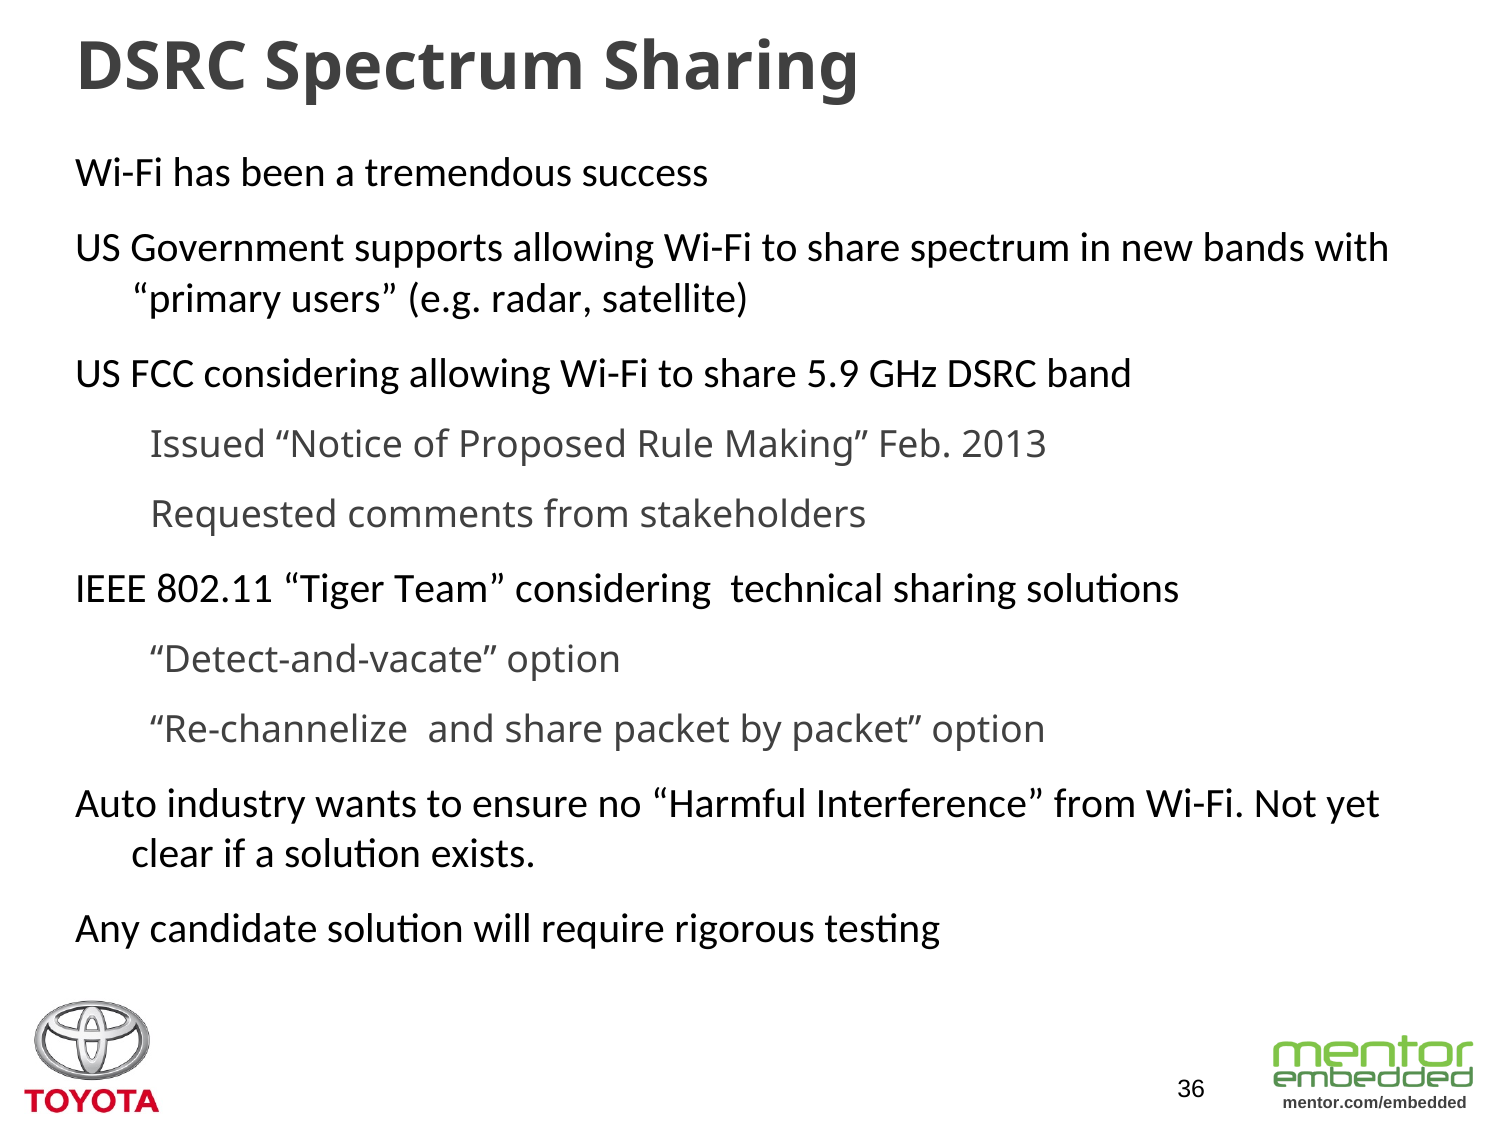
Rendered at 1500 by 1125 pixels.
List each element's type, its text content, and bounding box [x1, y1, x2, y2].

picture [1268, 1030, 1476, 1092]
picture [24, 998, 163, 1114]
list Wi-Fi has been a tremendous success US Government supports allowing Wi-Fi to share spectrum in new bands with “primary users” (e.g. radar, satellite) US FCC considering allowing Wi-Fi to share 5.9 GHz DSRC band Issued “Notice of Proposed Rule Making” Feb. 2013 Requested comments from stakeholders IEEE 802.11 “Tiger Team” considering technical sharing solutions “Detect-and-vacate” option “Re-channelize and share packet by packet” option Auto industry wants to ensure no “Harmful Interference” from Wi-Fi. Not yet clear if a solution exists. Any candidate solution will require rigorous testing [0, 137, 1499, 988]
title DSRC Spectrum Sharing [0, 0, 1499, 111]
